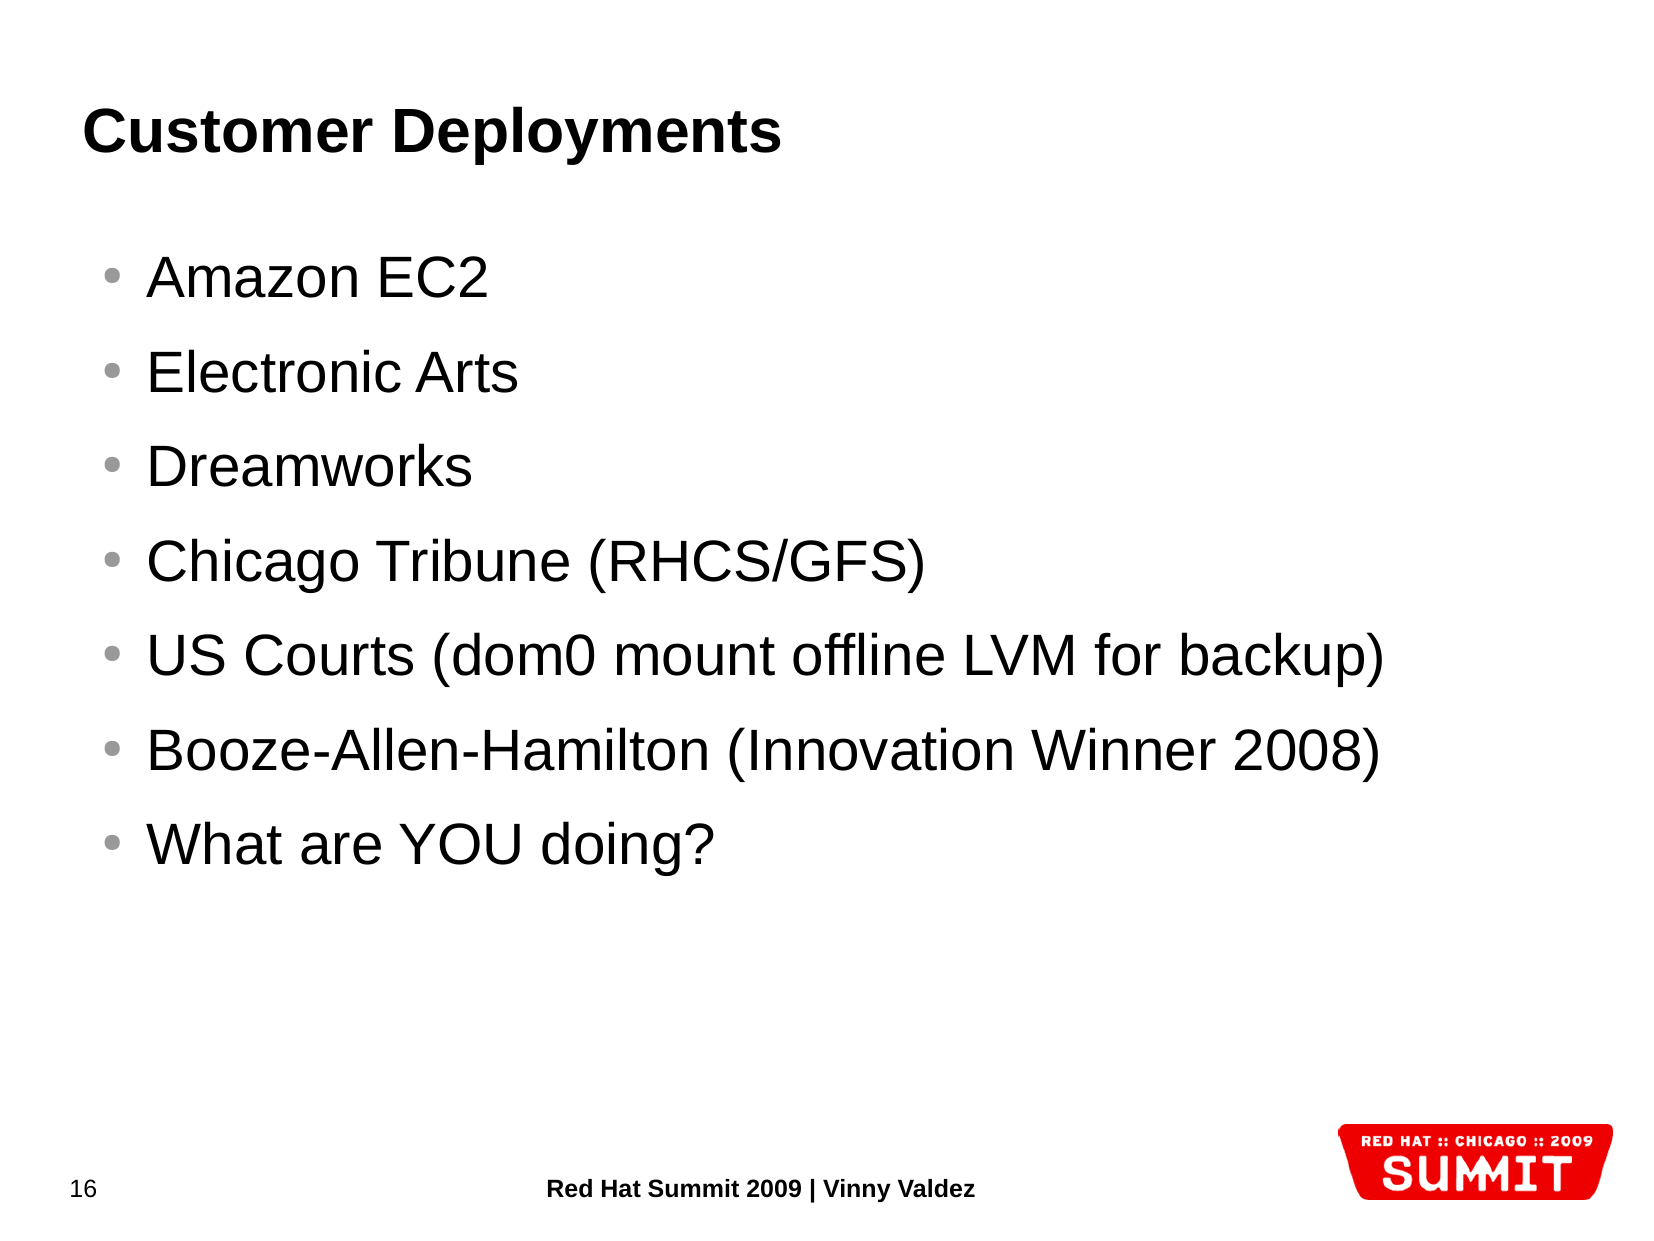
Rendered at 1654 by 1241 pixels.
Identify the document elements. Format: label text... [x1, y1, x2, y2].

title Customer Deployments [82, 45, 1571, 218]
picture [1338, 1124, 1613, 1200]
list Amazon EC2 Electronic Arts Dreamworks Chicago Tribune (RHCS/GFS) US Courts (dom0 mount offline LVM for backup) Booze-Allen-Hamilton (Innovation Winner 2008) What are YOU doing? [86, 244, 1576, 1024]
